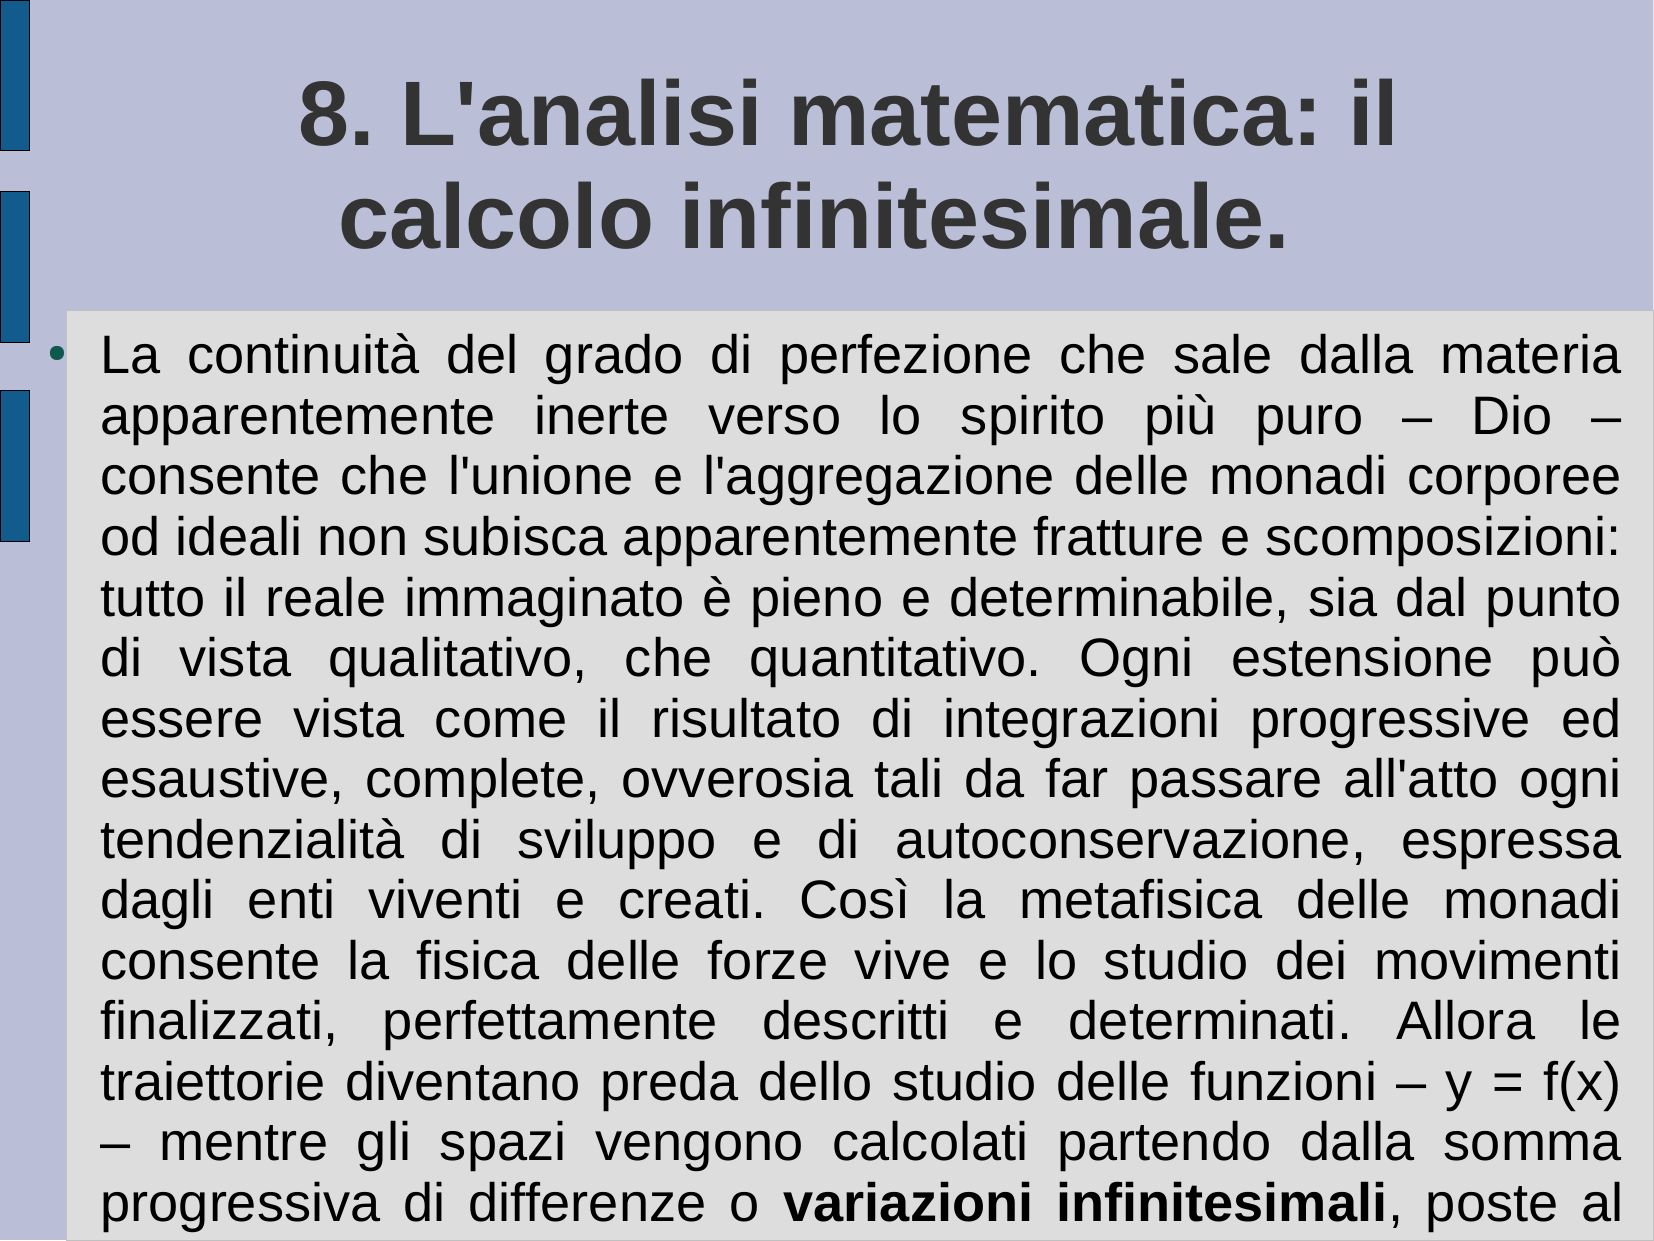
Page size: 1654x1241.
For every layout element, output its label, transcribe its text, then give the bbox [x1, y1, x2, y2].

title 8. L'analisi matematica: il calcolo infinitesimale. [121, 61, 1534, 269]
list La continuità del grado di perfezione che sale dalla materia apparentemente inerte verso lo spirito più puro – Dio – consente che l'unione e l'aggregazione delle monadi corporee od ideali non subisca apparentemente fratture e scomposizioni: tutto il reale immaginato è pieno e determinabile, sia dal punto di vista qualitativo, che quantitativo. Ogni estensione può essere vista come il risultato di integrazioni progressive ed esaustive, complete, ovverosia tali da far passare all'atto ogni tendenzialità di sviluppo e di autoconservazione, espressa dagli enti viventi e creati. Così la metafisica delle monadi consente la fisica delle forze vive e lo studio dei movimenti finalizzati, perfettamente descritti e determinati. Allora le traiettorie diventano preda dello studio delle funzioni – y = f(x) – mentre gli spazi vengono calcolati partendo dalla somma progressiva di differenze o variazioni infinitesimali, poste al di sotto della coscienza. [29, 324, 1625, 1237]
